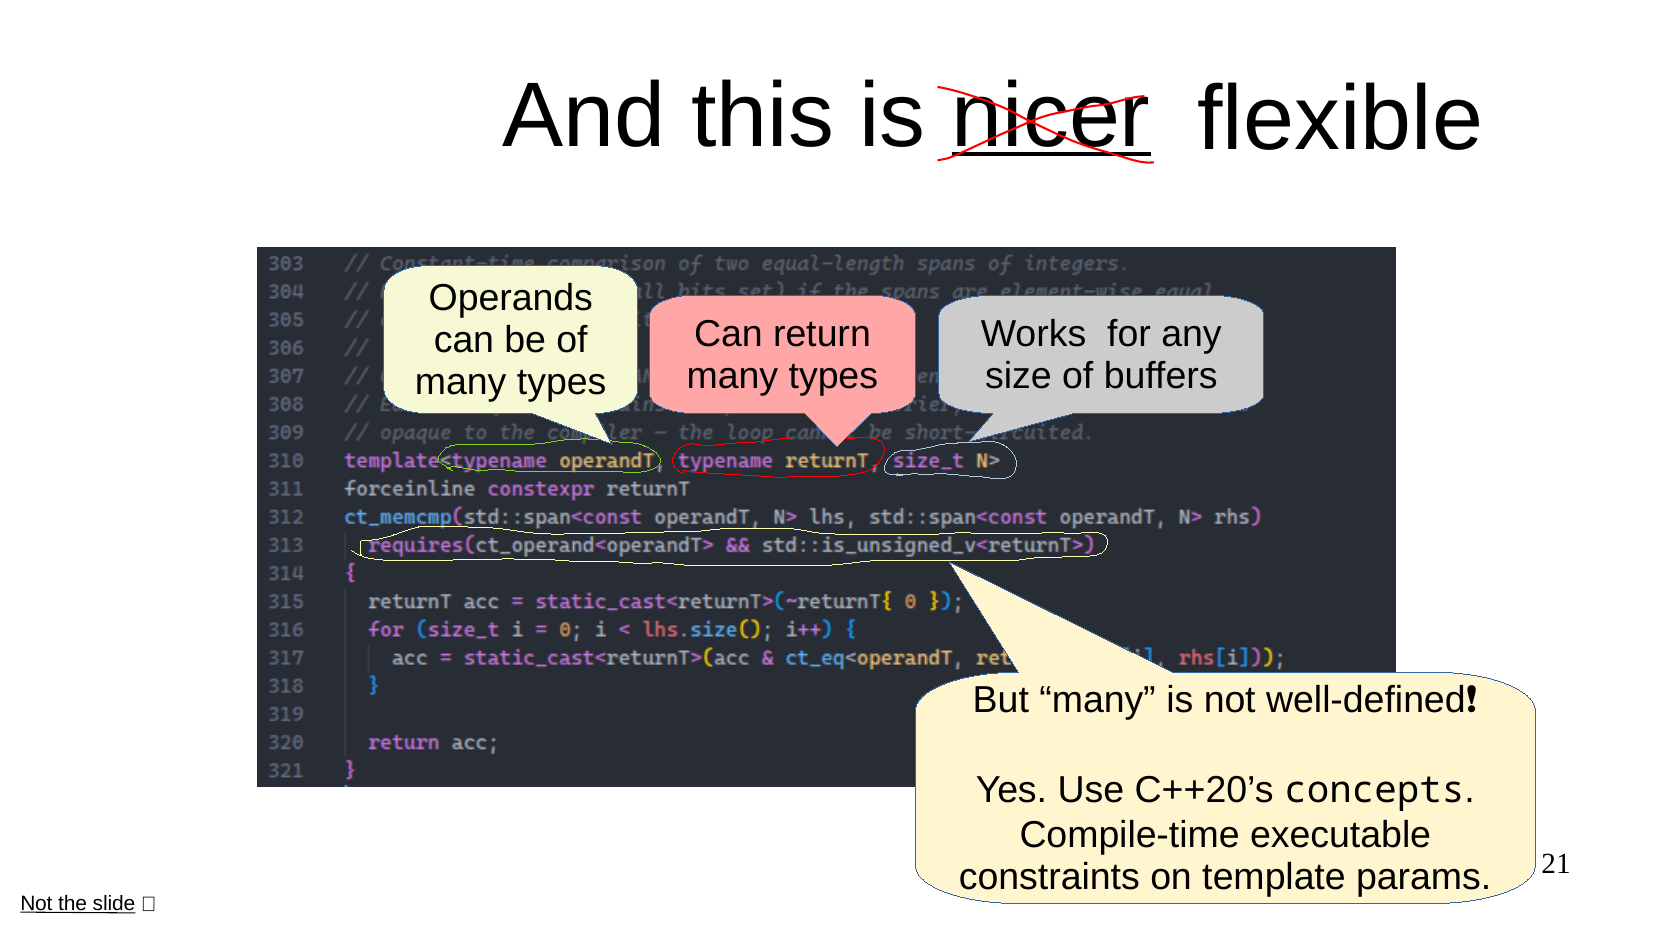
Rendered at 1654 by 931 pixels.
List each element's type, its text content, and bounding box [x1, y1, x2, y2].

text_box Not the slide 😬 [0, 883, 178, 930]
text_box Operands can be of many types [383, 265, 638, 445]
text_box Works for any size of buffers [938, 295, 1264, 442]
text_box flexible [1163, 59, 1518, 177]
title And this is nicer [82, 37, 1571, 193]
text_box But “many” is not well-defined❗ Yes. Use C++20’s concepts. Compile-time executable constraints on template params. [915, 561, 1536, 904]
picture [257, 247, 1396, 787]
text_box Can return many types [649, 295, 916, 447]
